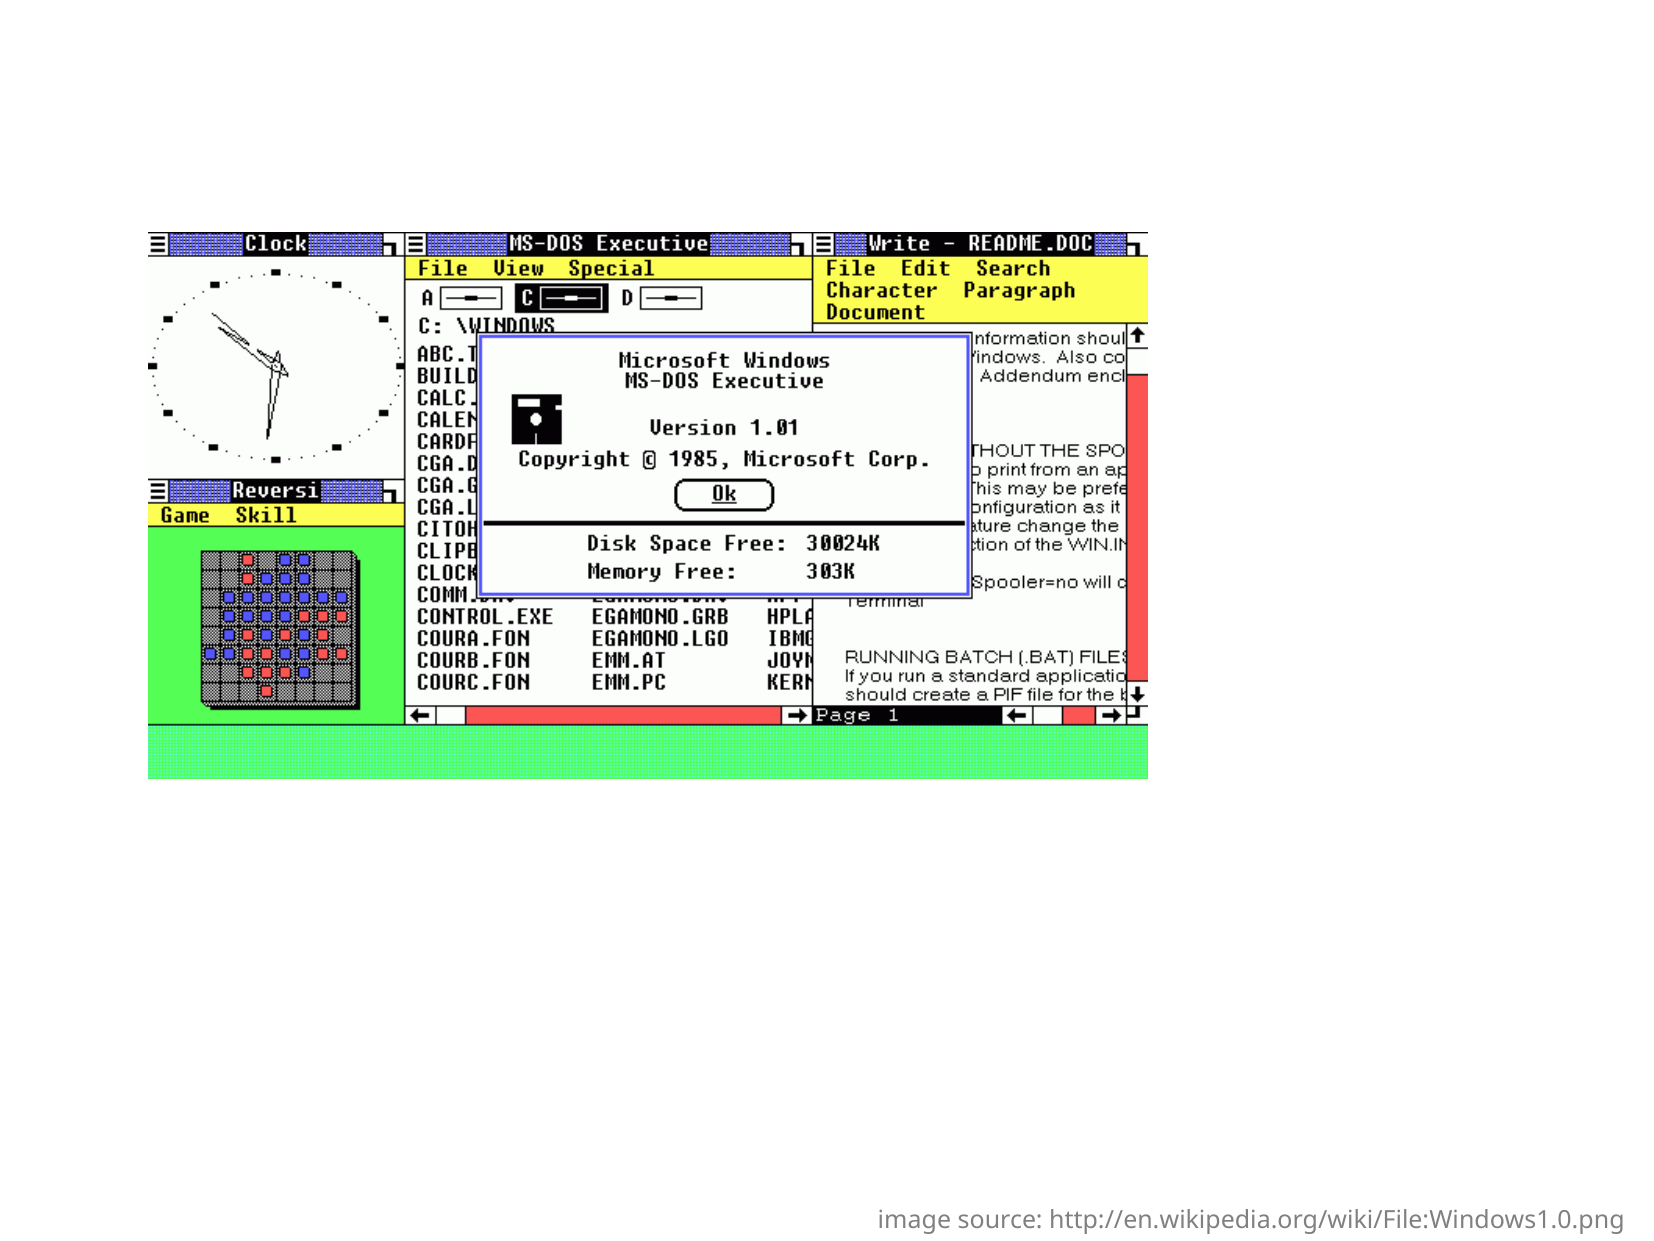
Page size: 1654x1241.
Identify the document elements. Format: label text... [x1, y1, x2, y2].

picture [148, 232, 1148, 779]
text_box image source: http://en.wikipedia.org/wiki/File:Windows1.0.png [0, 1194, 1641, 1241]
